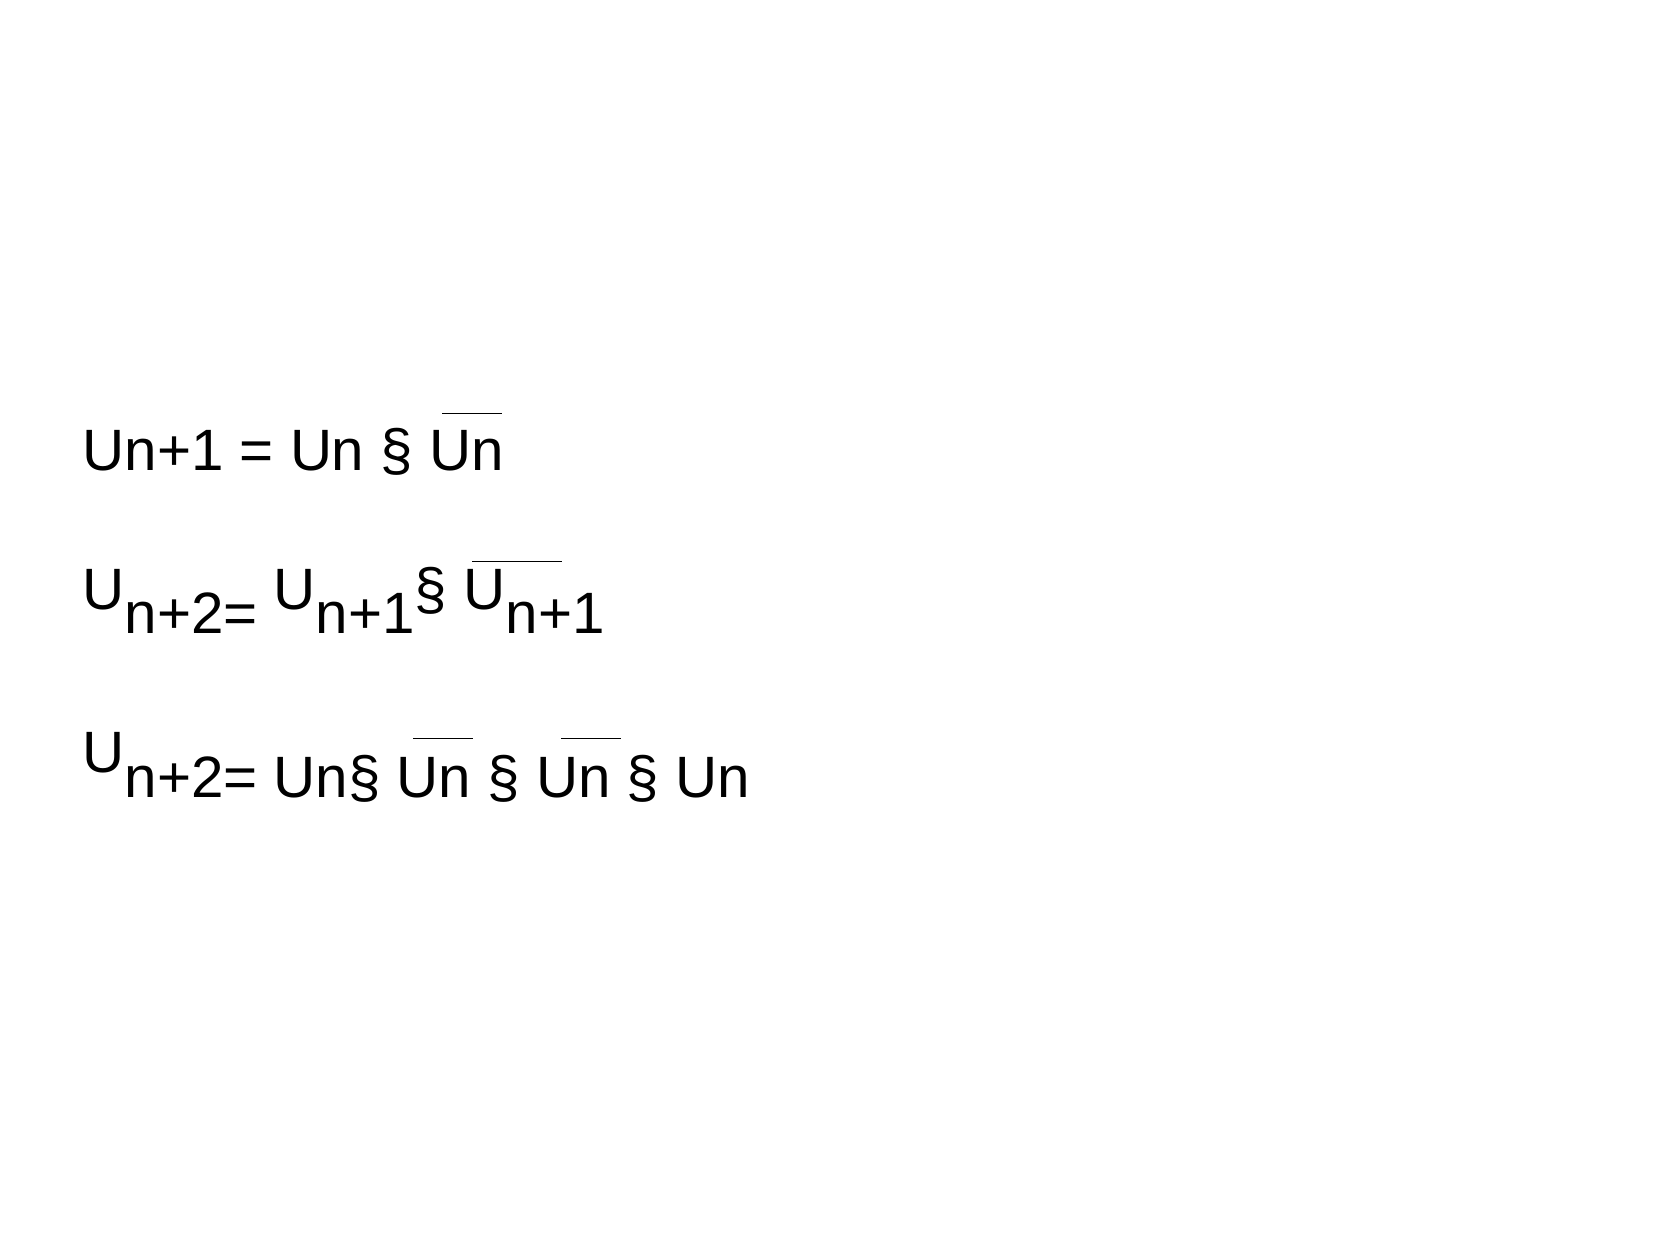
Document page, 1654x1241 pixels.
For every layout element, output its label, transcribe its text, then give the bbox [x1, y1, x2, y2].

list Un+1 = Un § Un Un+2= Un+1§ Un+1 Un+2= Un§ Un § Un § Un [82, 290, 1571, 1109]
